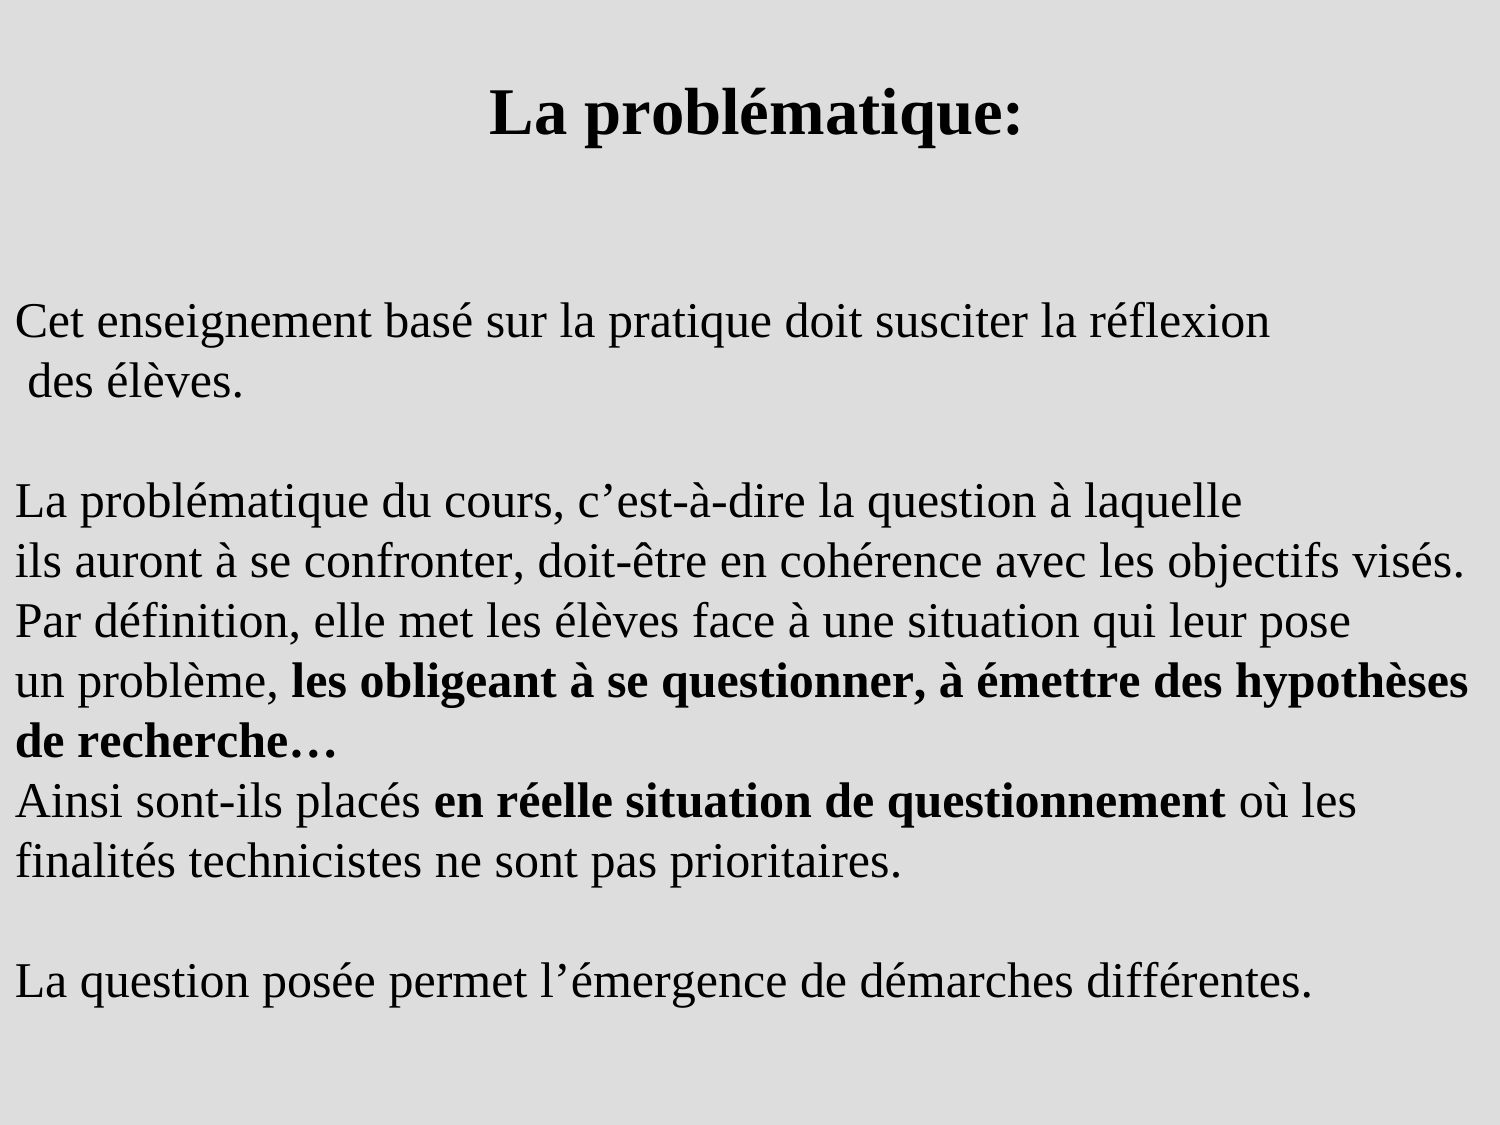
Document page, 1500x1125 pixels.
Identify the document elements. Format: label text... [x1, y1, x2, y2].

text_box La problématique: Cet enseignement basé sur la pratique doit susciter la réflexion des élèves. La problématique du cours, c’est-à-dire la question à laquelle ils auront à se confronter, doit-être en cohérence avec les objectifs visés. Par définition, elle met les élèves face à une situation qui leur pose un problème, les obligeant à se questionner, à émettre des hypothèses de recherche… Ainsi sont-ils placés en réelle situation de questionnement où les finalités technicistes ne sont pas prioritaires. La question posée permet l’émergence de démarches différentes. [0, 0, 1500, 1125]
